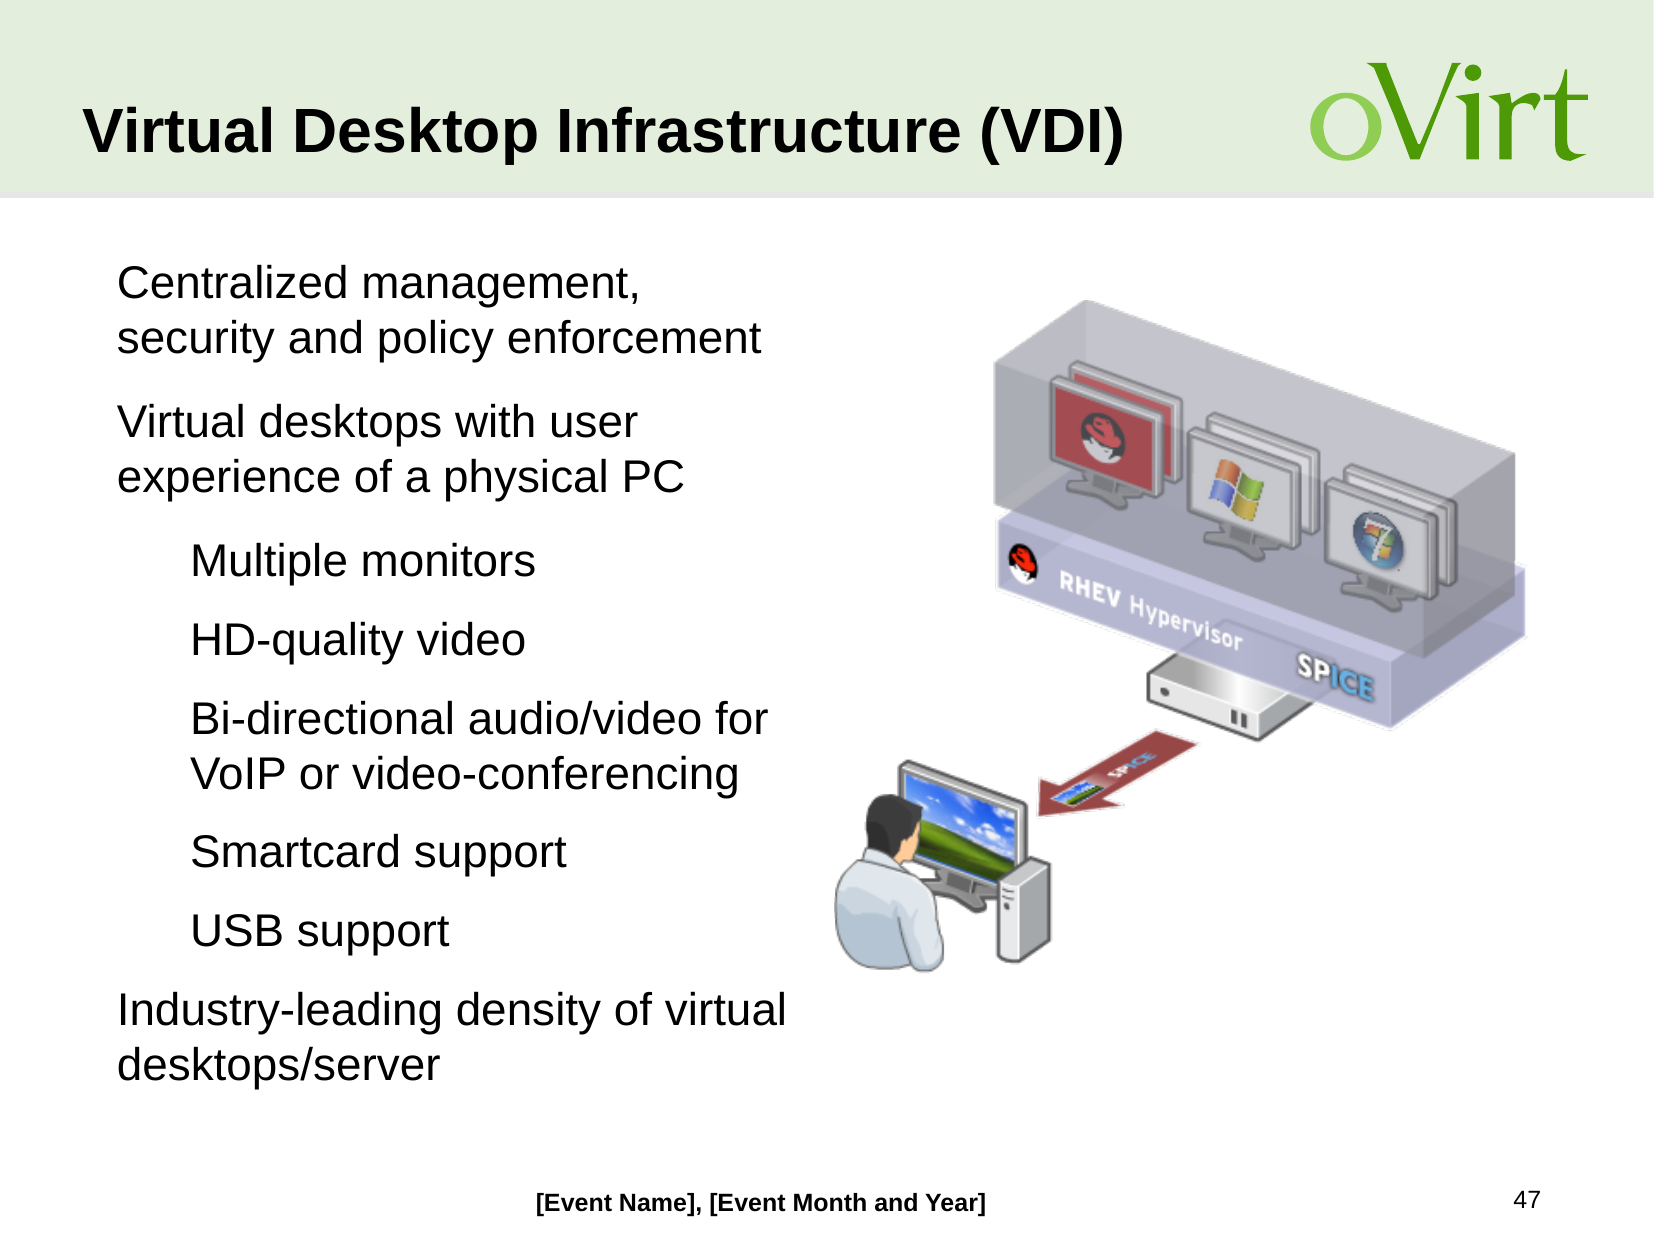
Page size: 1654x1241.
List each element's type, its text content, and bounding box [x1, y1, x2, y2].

list Centralized management, security and policy enforcement Virtual desktops with user experience of a physical PC Multiple monitors HD-quality video Bi-directional audio/video for VoIP or video-conferencing Smartcard support USB support Industry-leading density of virtual desktops/server [86, 244, 819, 1008]
picture [834, 300, 1529, 976]
title Virtual Desktop Infrastructure (VDI) [82, 37, 1571, 226]
